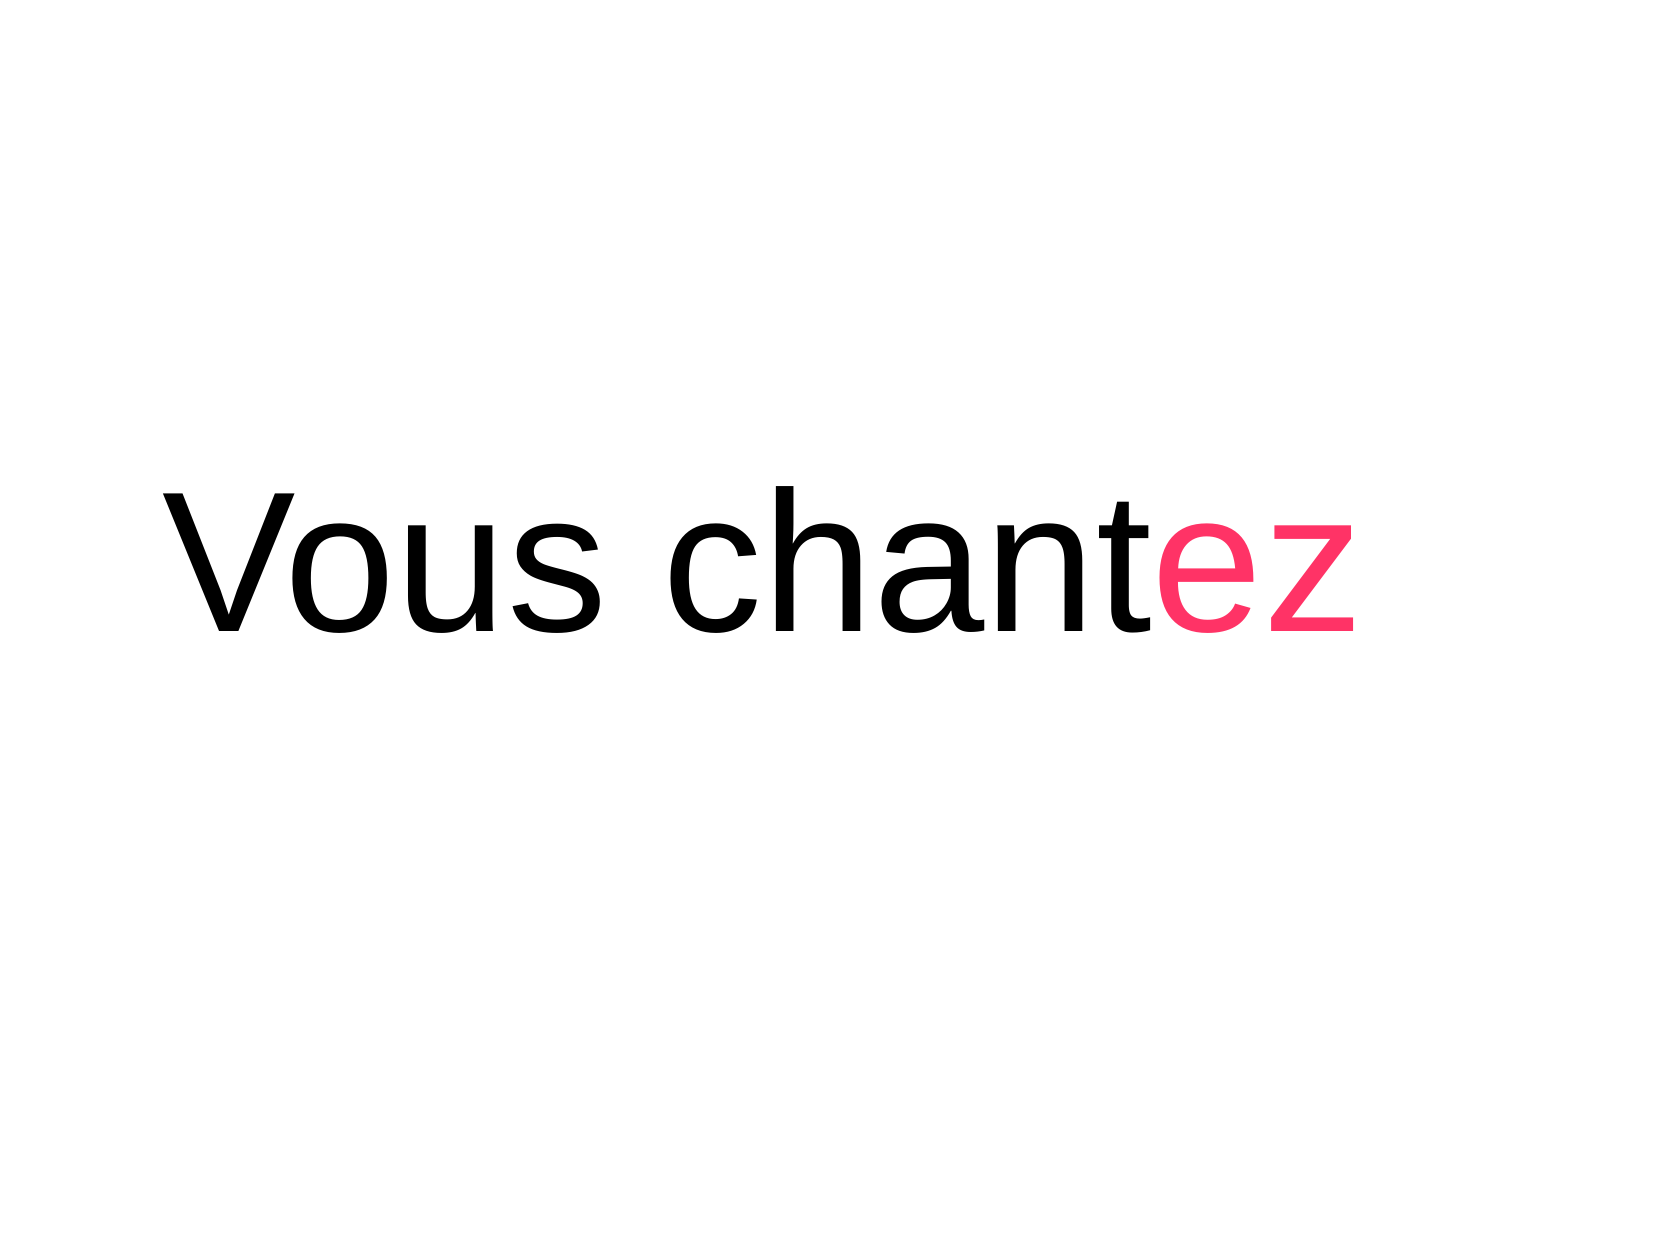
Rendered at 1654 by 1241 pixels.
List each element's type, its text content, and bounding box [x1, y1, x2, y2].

text_box Vous chantez [147, 442, 1565, 682]
